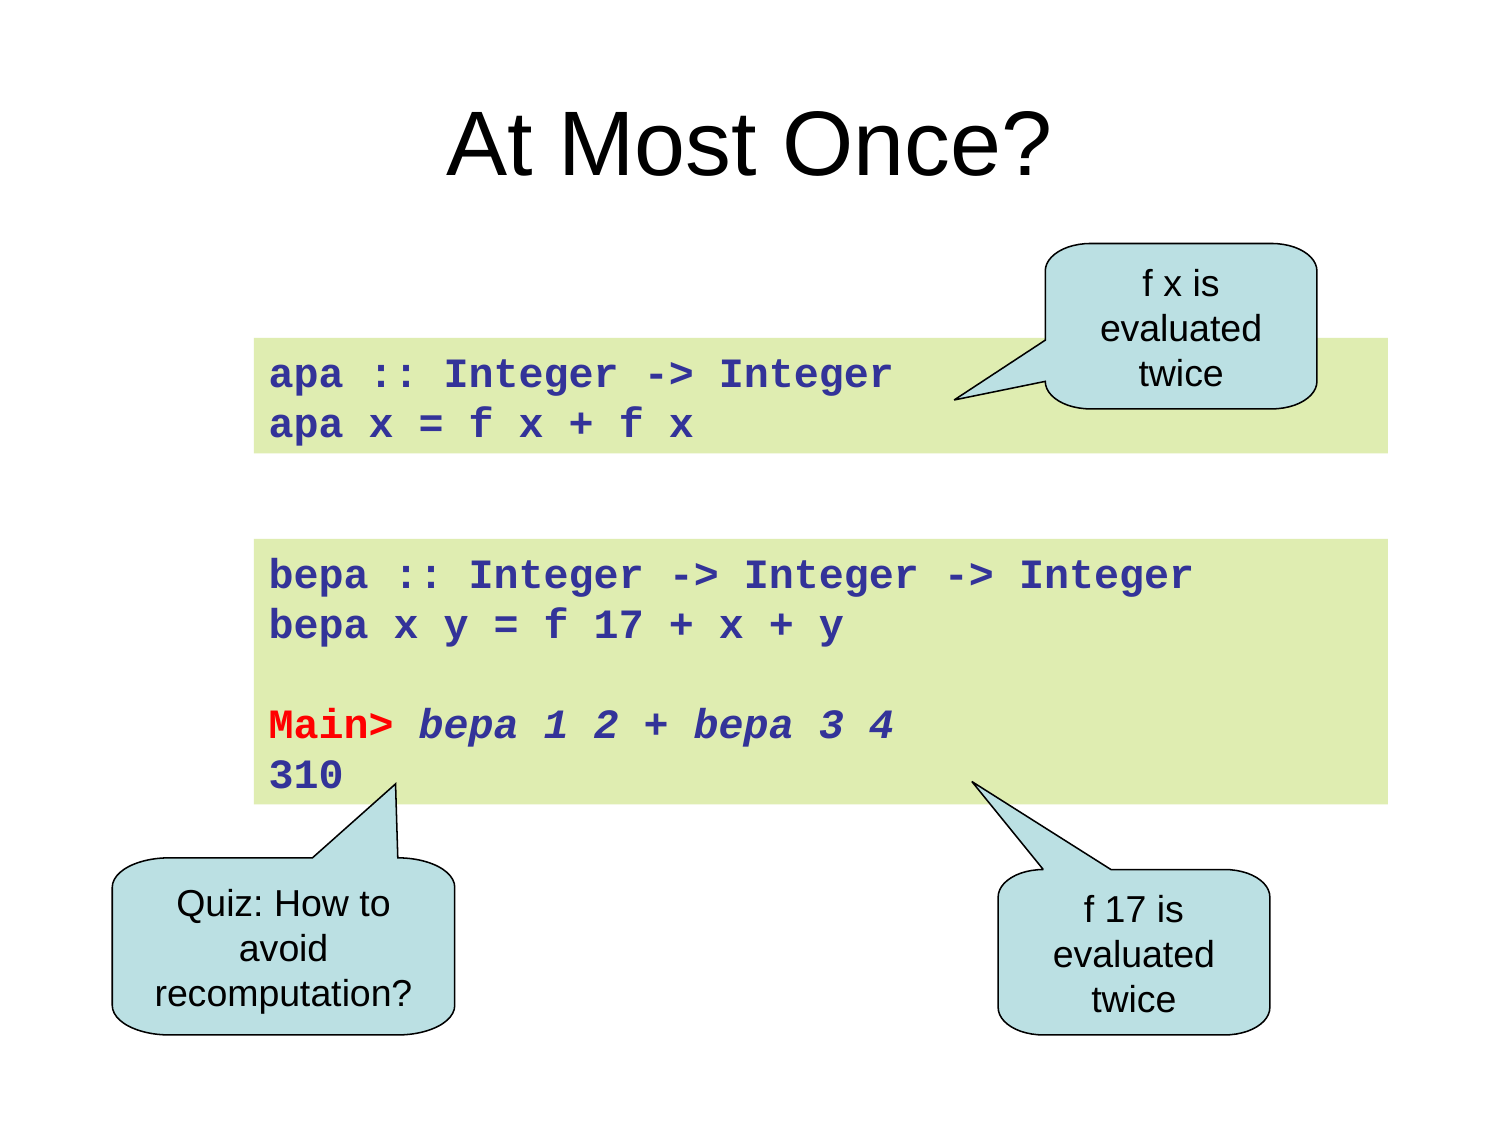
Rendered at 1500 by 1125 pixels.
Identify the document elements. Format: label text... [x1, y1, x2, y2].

text_box Quiz: How to avoid recomputation? [112, 783, 455, 1035]
text_box f x is evaluated twice [954, 243, 1317, 409]
text_box apa :: Integer -> Integer apa x = f x + f x [253, 337, 1388, 454]
text_box bepa :: Integer -> Integer -> Integer bepa x y = f 17 + x + y Main> bepa 1 2 + bepa 3 4 310 [253, 538, 1388, 805]
text_box f 17 is evaluated twice [971, 781, 1270, 1035]
title At Most Once? [75, 45, 1426, 233]
